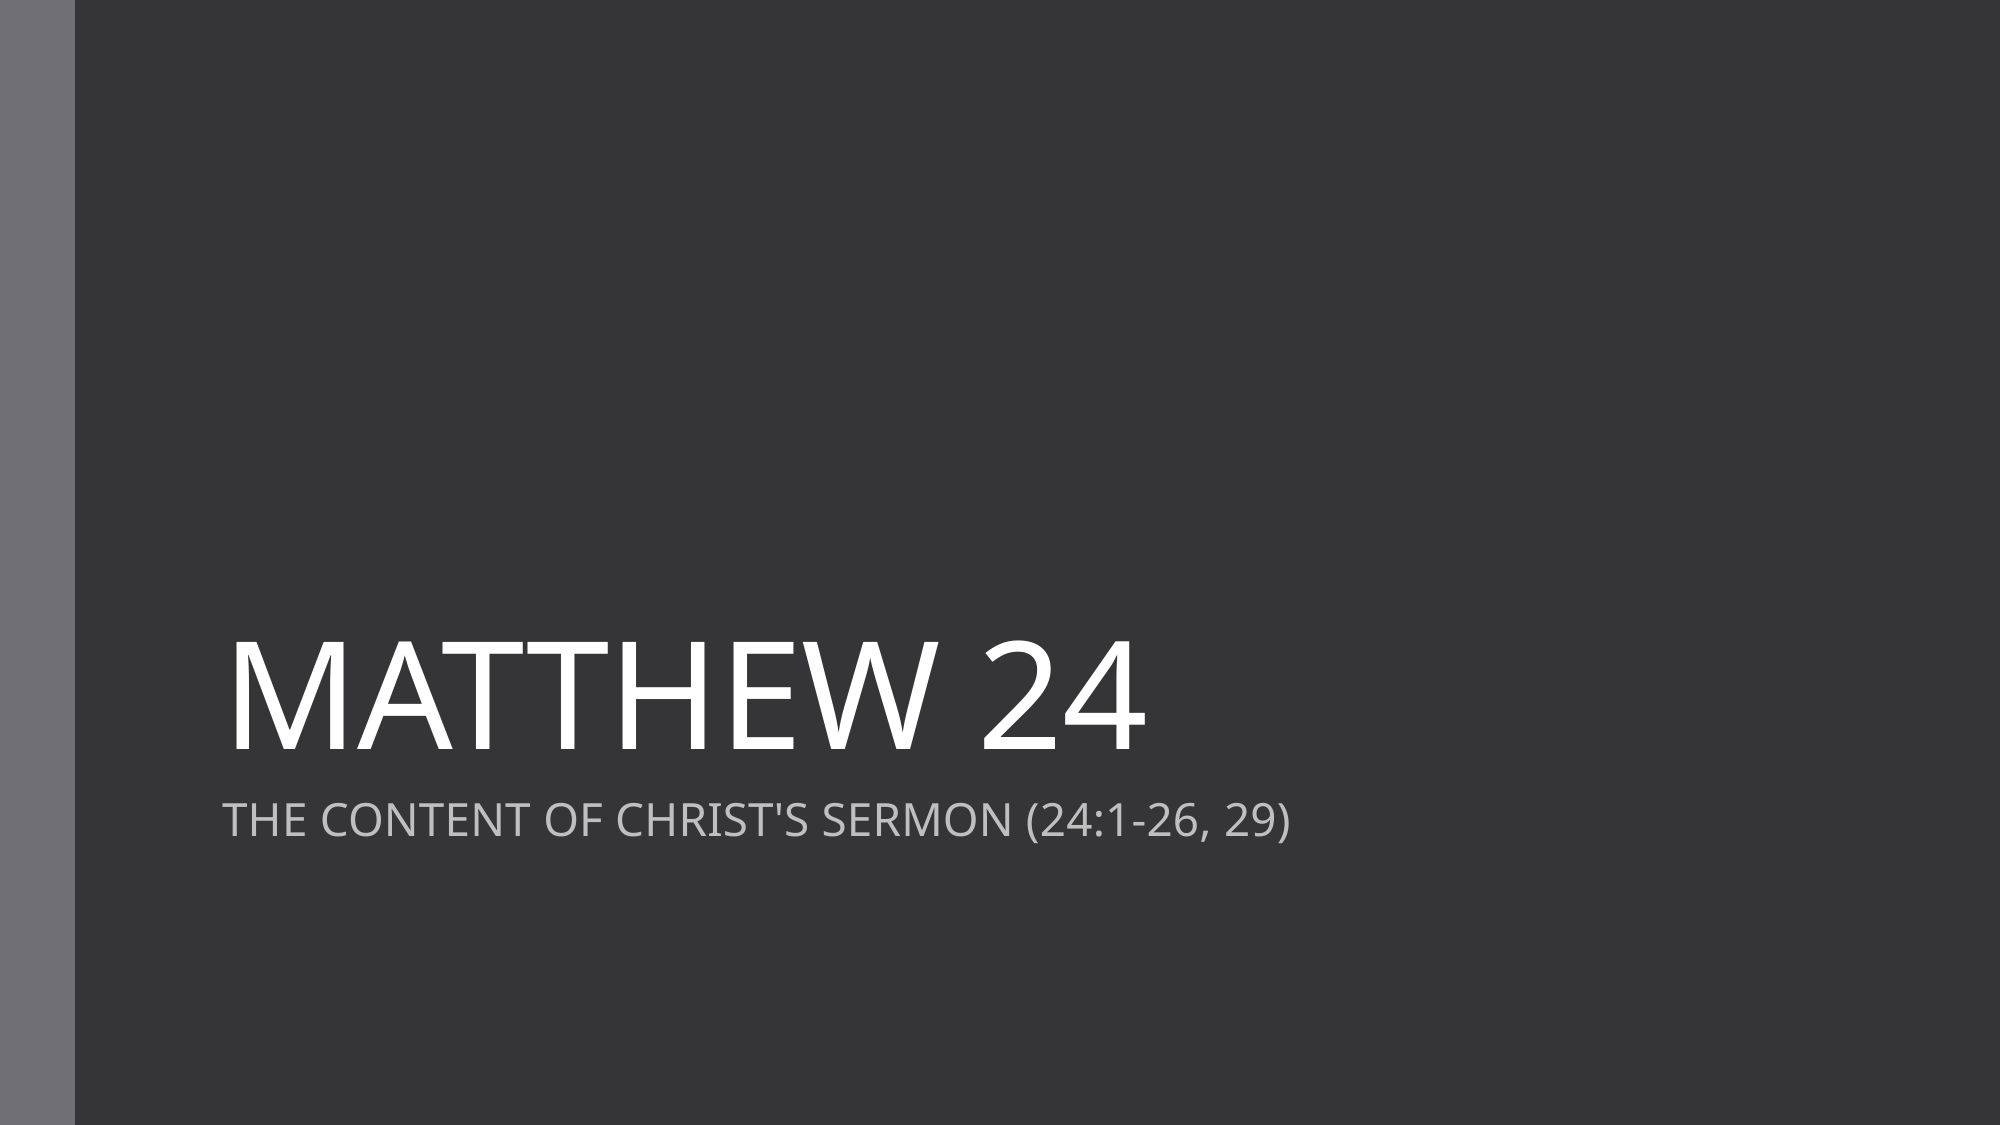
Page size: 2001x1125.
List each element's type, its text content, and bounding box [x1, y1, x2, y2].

title MATTHEW 24 [206, 124, 1752, 787]
subtitle THE CONTENT OF CHRIST'S SERMON (24:1-26, 29) [206, 787, 1752, 1066]
